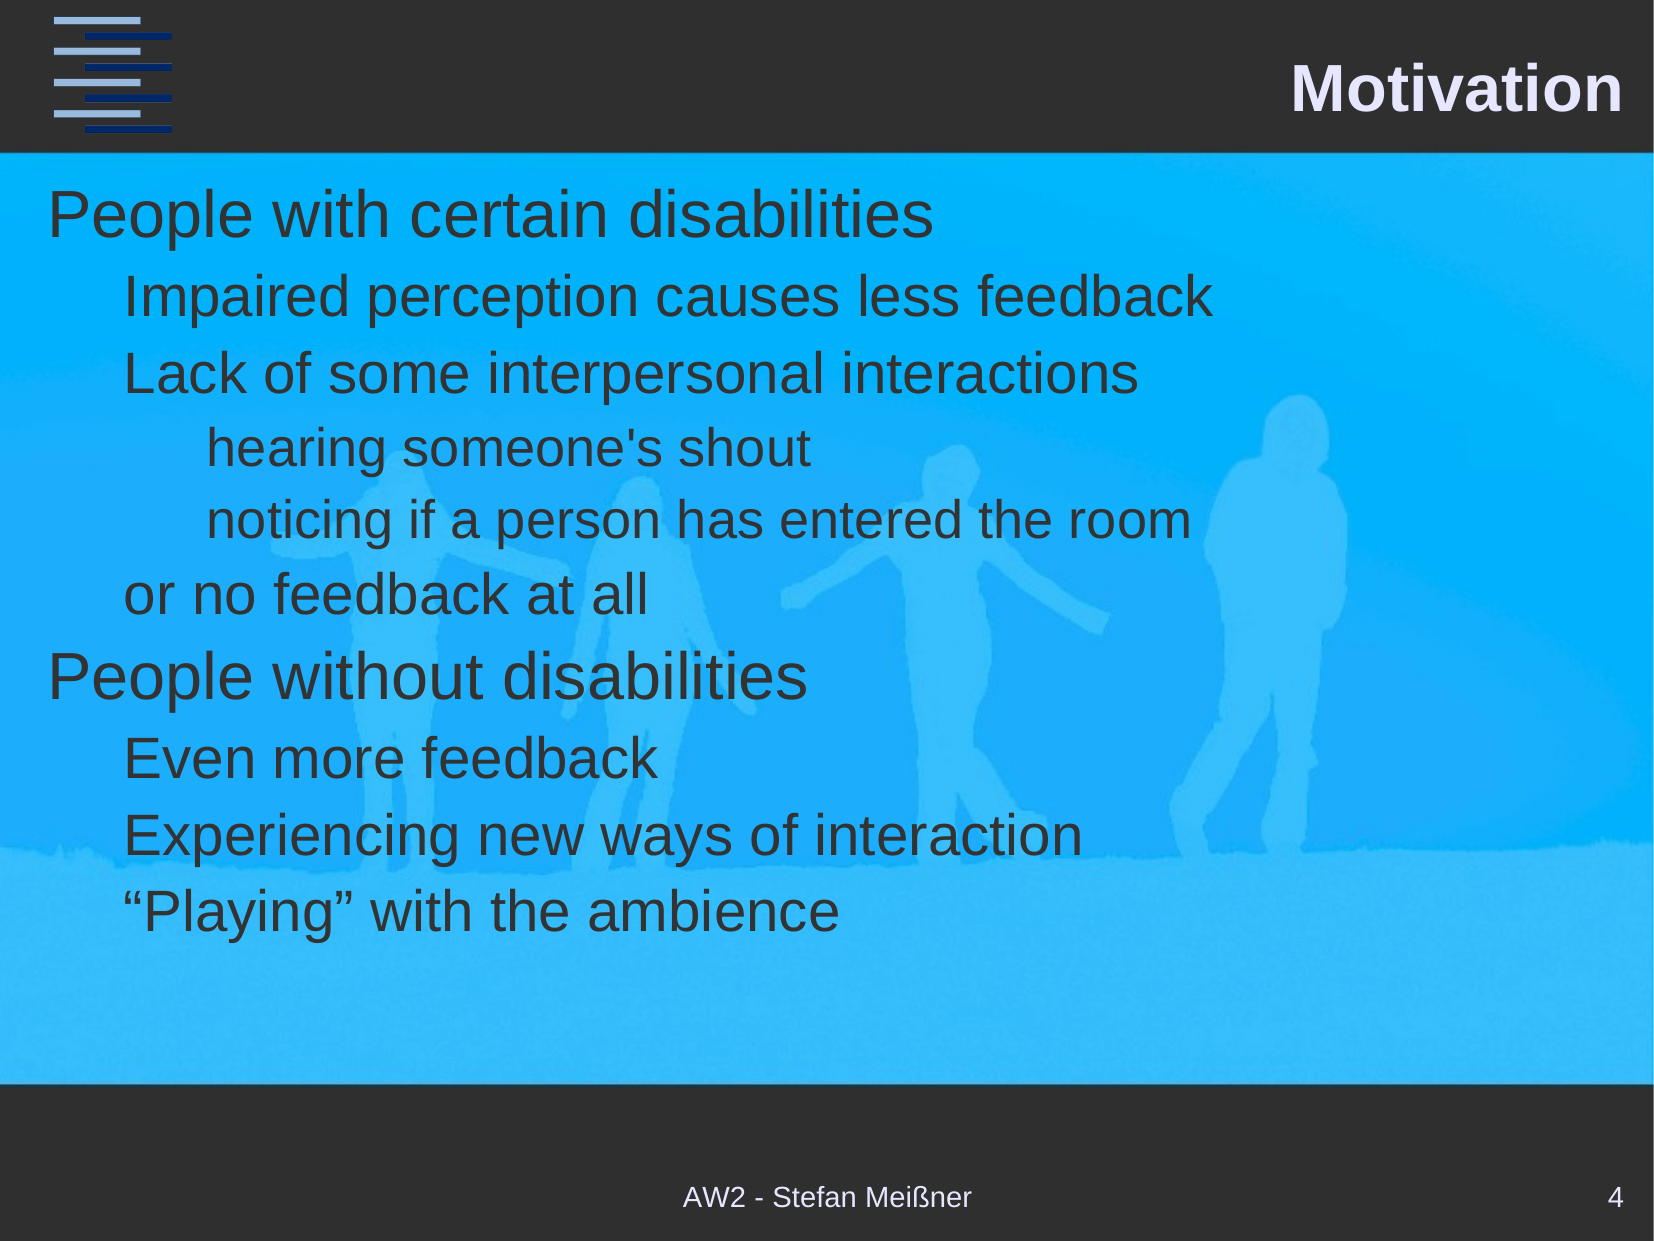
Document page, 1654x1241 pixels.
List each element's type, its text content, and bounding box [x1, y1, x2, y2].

title Motivation [29, 29, 1625, 148]
picture [0, 427, 1654, 1241]
picture [0, 0, 1654, 272]
list People with certain disabilities Impaired perception causes less feedback Lack of some interpersonal interactions hearing someone's shout noticing if a person has entered the room or no feedback at all People without disabilities Even more feedback Experiencing new ways of interaction “Playing” with the ambience [29, 177, 1625, 1064]
